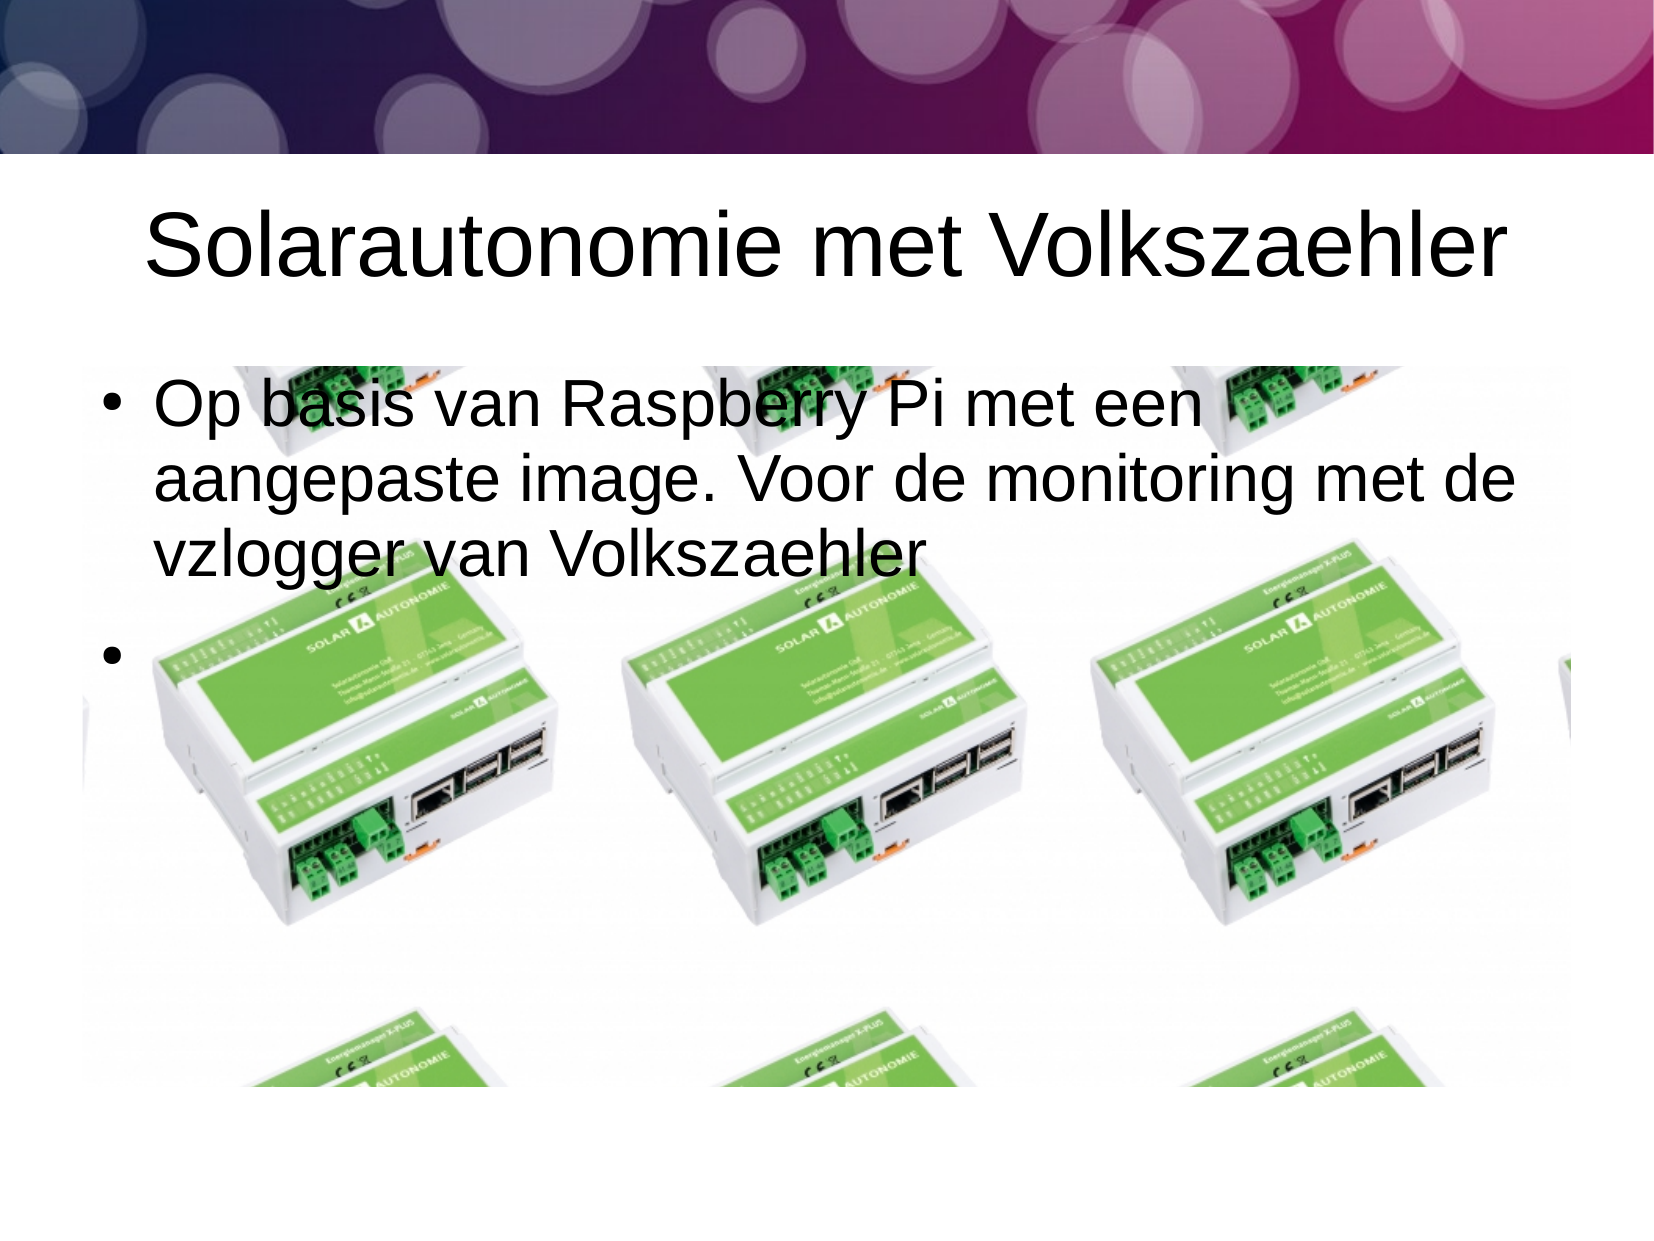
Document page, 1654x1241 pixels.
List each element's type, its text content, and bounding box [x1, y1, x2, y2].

list Op basis van Raspberry Pi met een aangepaste image. Voor de monitoring met de vzlogger van Volkszaehler [82, 366, 1571, 1087]
title Solarautonomie met Volkszaehler [82, 159, 1571, 331]
picture [0, 0, 1654, 154]
